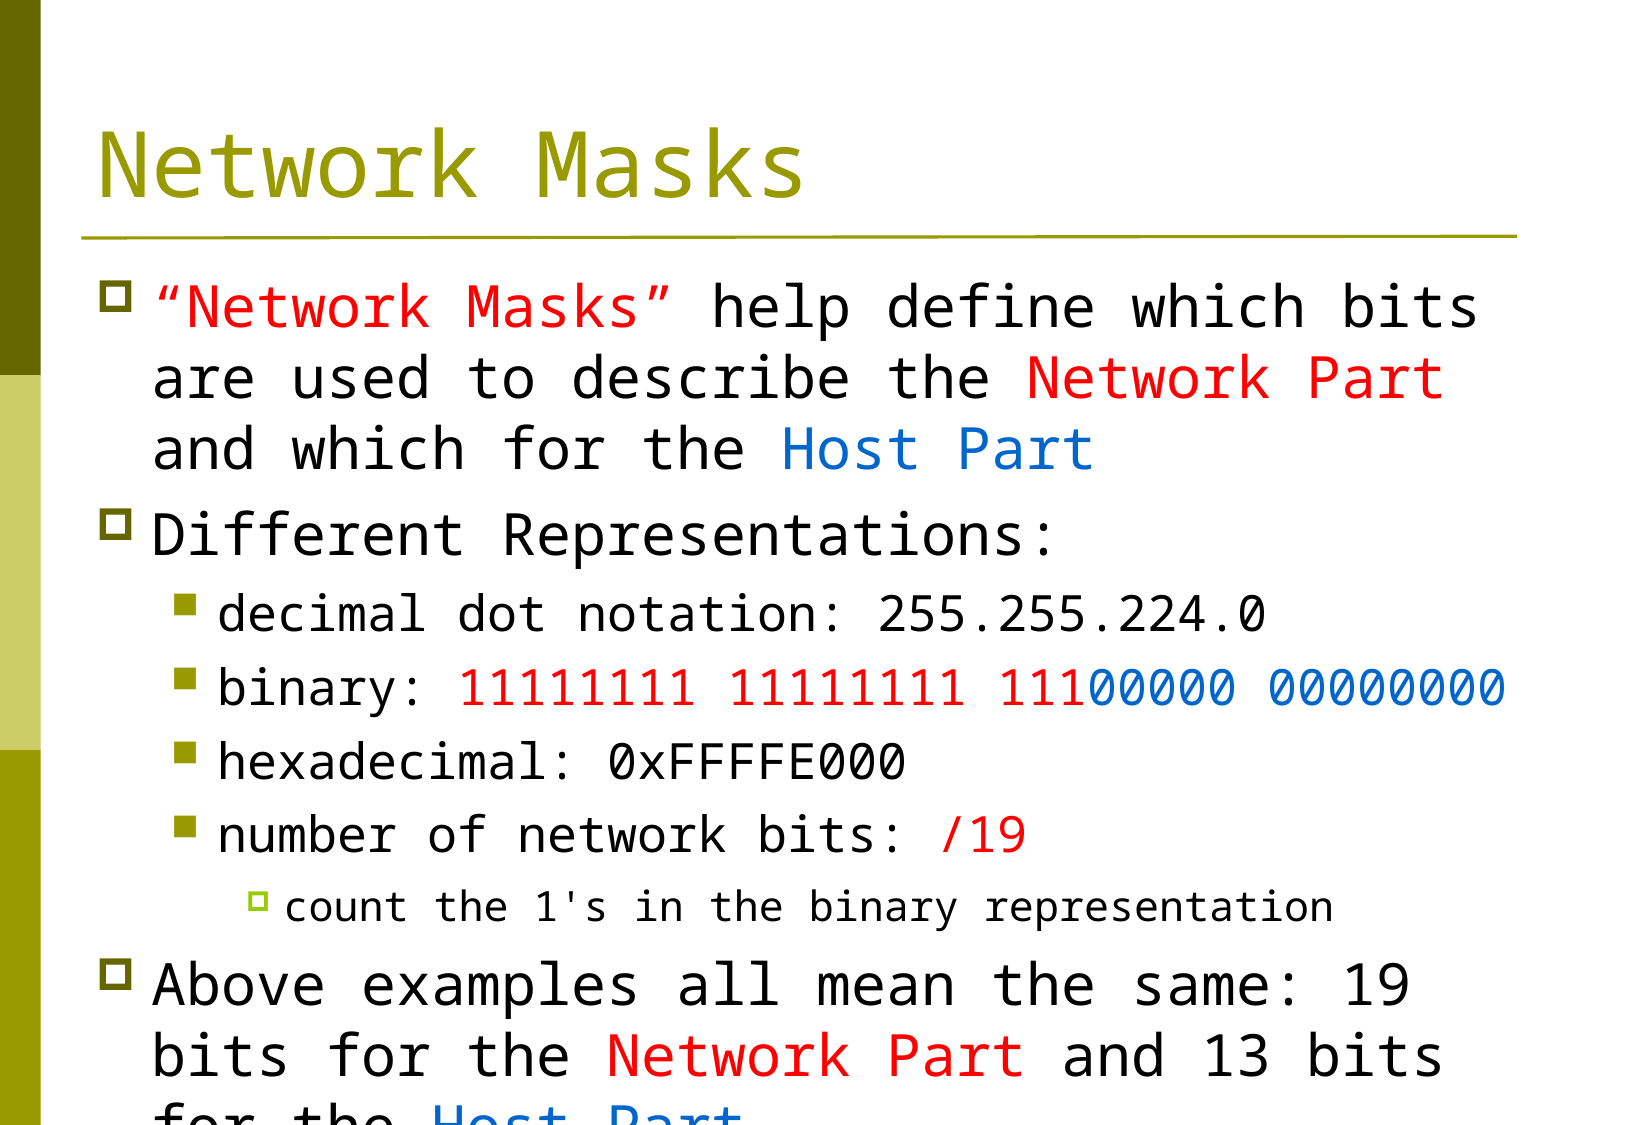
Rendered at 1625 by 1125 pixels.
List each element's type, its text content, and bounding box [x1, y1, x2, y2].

title Network Masks [81, 45, 1544, 233]
list “Network Masks” help define which bits are used to describe the Network Part and which for the Host Part Different Representations: decimal dot notation: 255.255.224.0 binary: 11111111 11111111 11100000 00000000 hexadecimal: 0xFFFFE000 number of network bits: /19 count the 1's in the binary representation Above examples all mean the same: 19 bits for the Network Part and 13 bits for the Host Part [81, 262, 1544, 1091]
